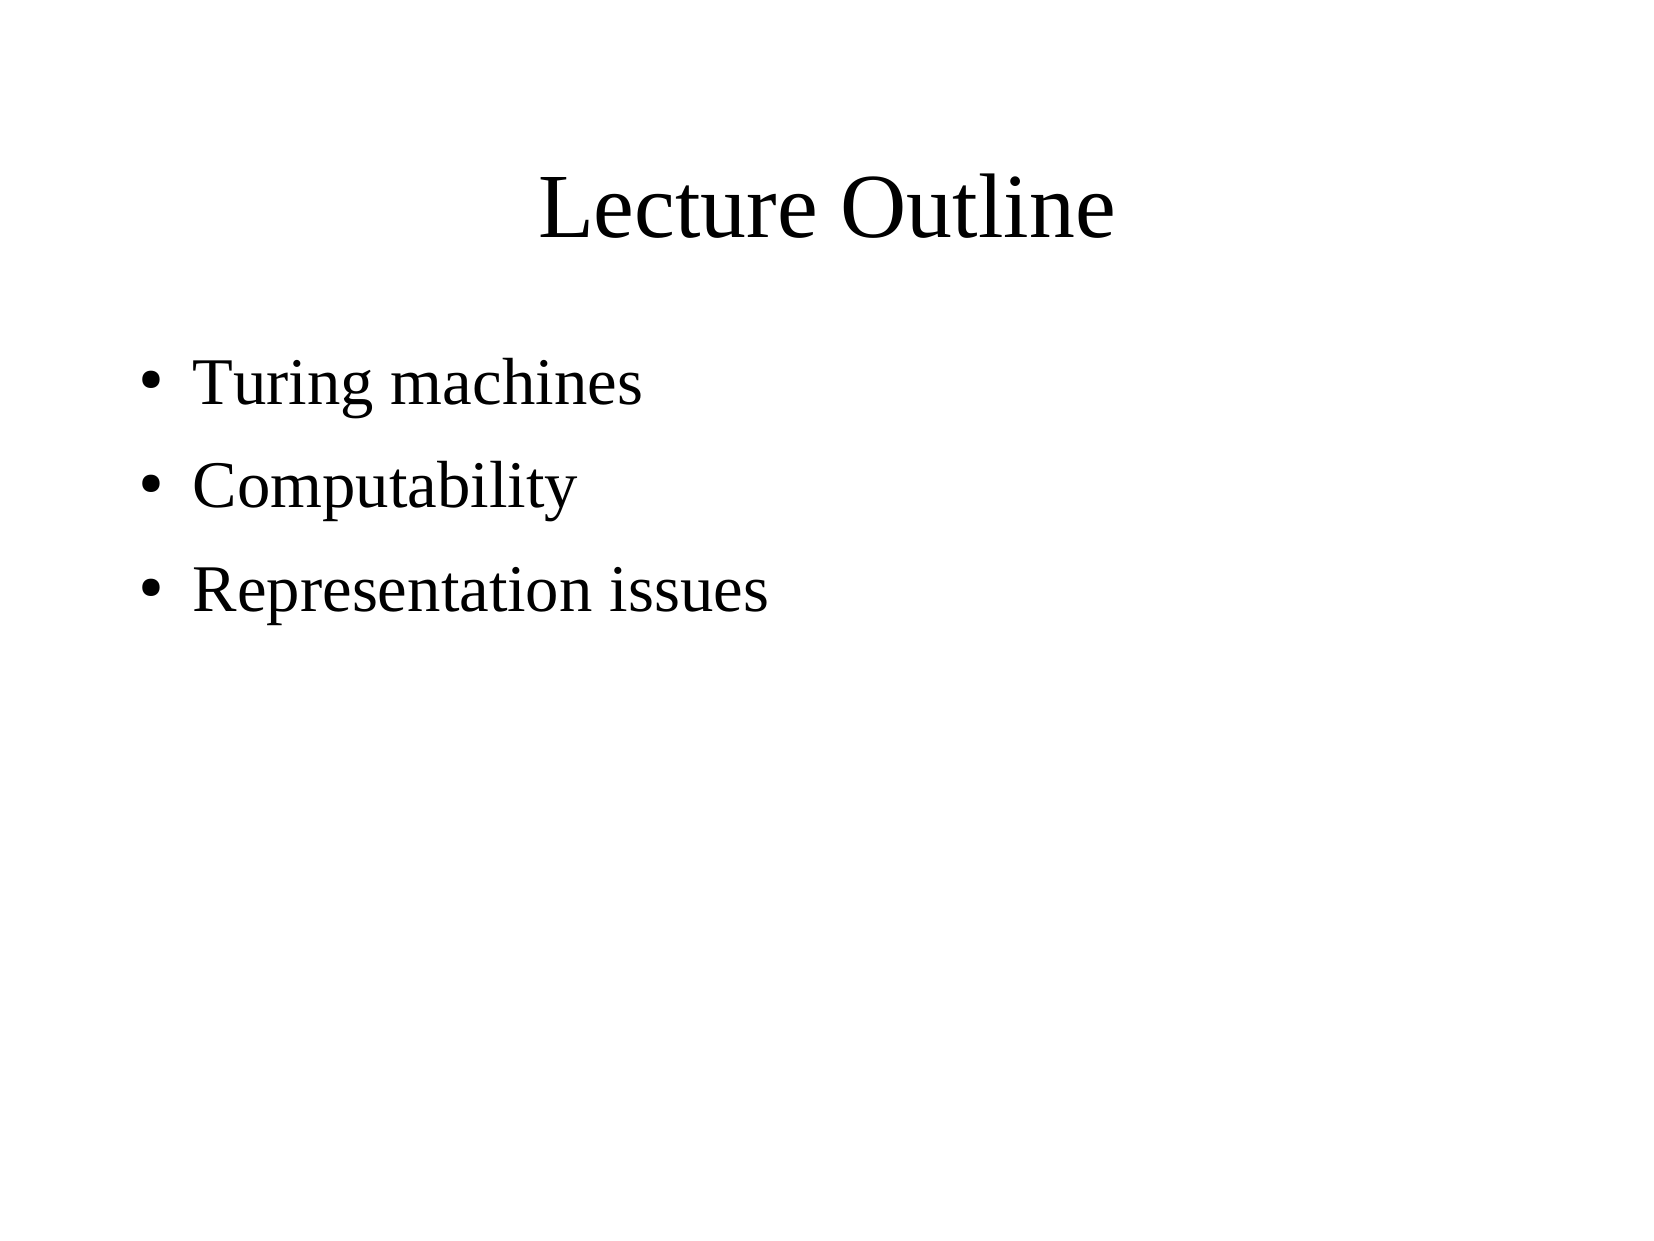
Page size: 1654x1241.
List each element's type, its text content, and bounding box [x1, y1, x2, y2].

list Turing machines Computability Representation issues [121, 344, 1534, 1127]
title Lecture Outline [121, 102, 1534, 311]
